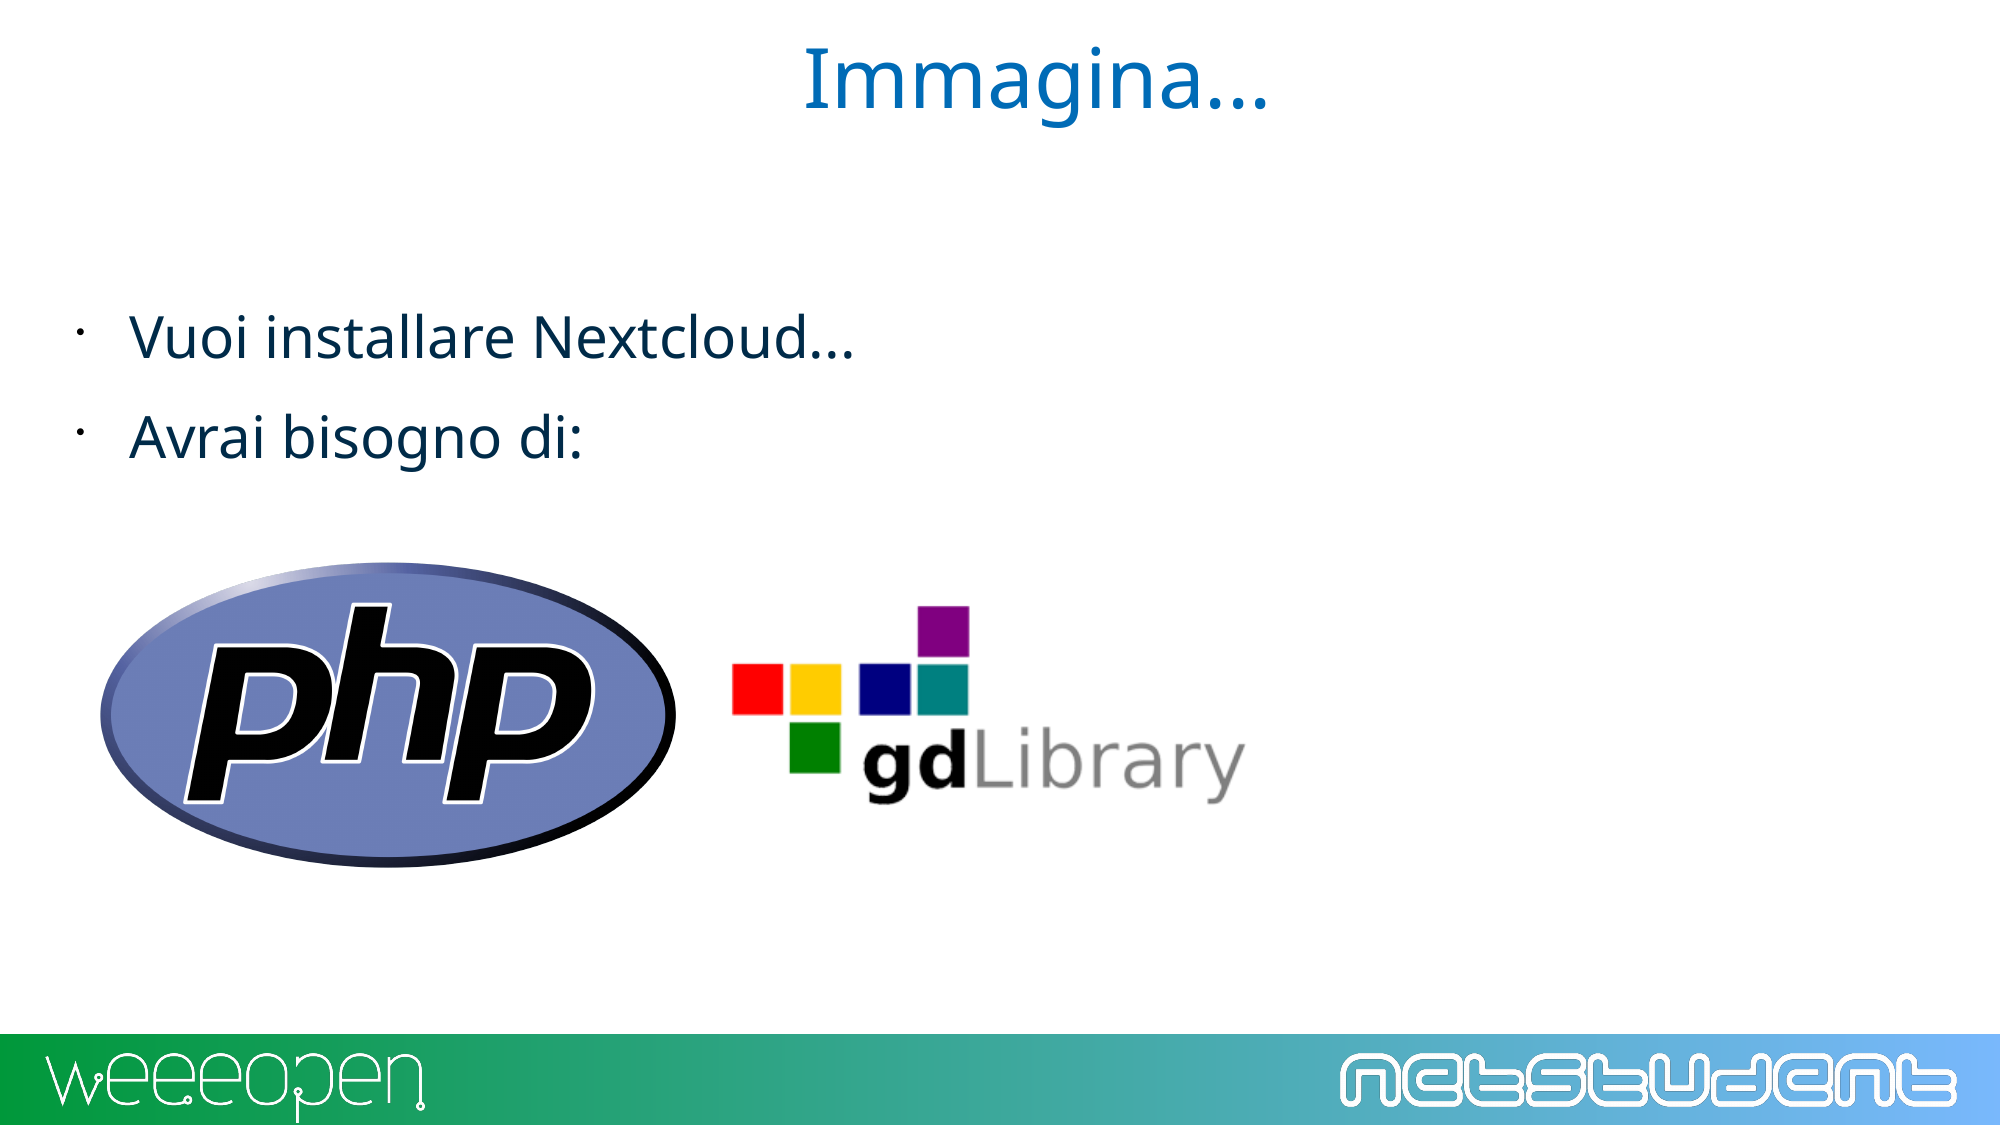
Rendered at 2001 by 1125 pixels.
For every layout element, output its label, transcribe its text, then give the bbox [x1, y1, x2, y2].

picture [1340, 1053, 1957, 1107]
picture [45, 1053, 425, 1123]
title Immagina... [43, 29, 1959, 247]
picture [707, 501, 1270, 909]
list Vuoi installare Nextcloud... Avrai bisogno di: [43, 293, 1959, 1008]
picture [96, 560, 680, 870]
